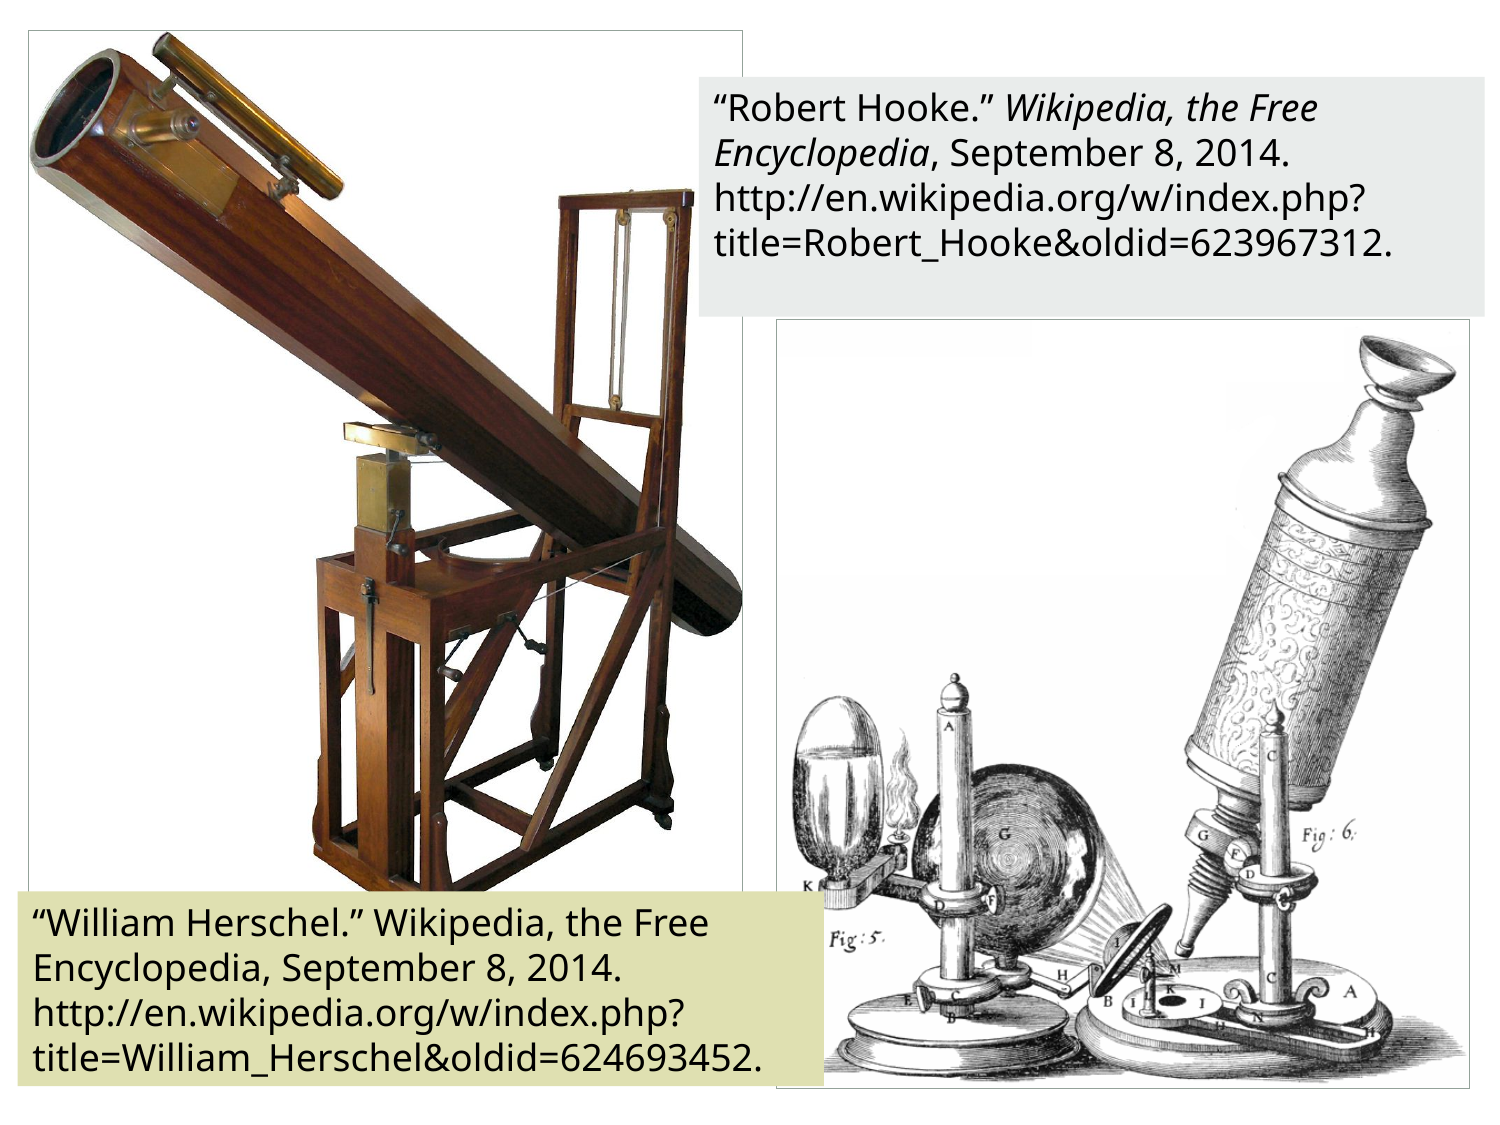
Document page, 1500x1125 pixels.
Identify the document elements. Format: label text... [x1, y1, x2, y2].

text_box “Robert Hooke.” Wikipedia, the Free Encyclopedia, September 8, 2014. http://en.wikipedia.org/w/index.php?title=Robert_Hooke&oldid=623967312. [698, 76, 1485, 317]
text_box “William Herschel.” Wikipedia, the Free Encyclopedia, September 8, 2014. http://en.wikipedia.org/w/index.php?title=William_Herschel&oldid=624693452. [17, 891, 824, 1087]
picture [776, 319, 1470, 1089]
picture [28, 30, 743, 891]
